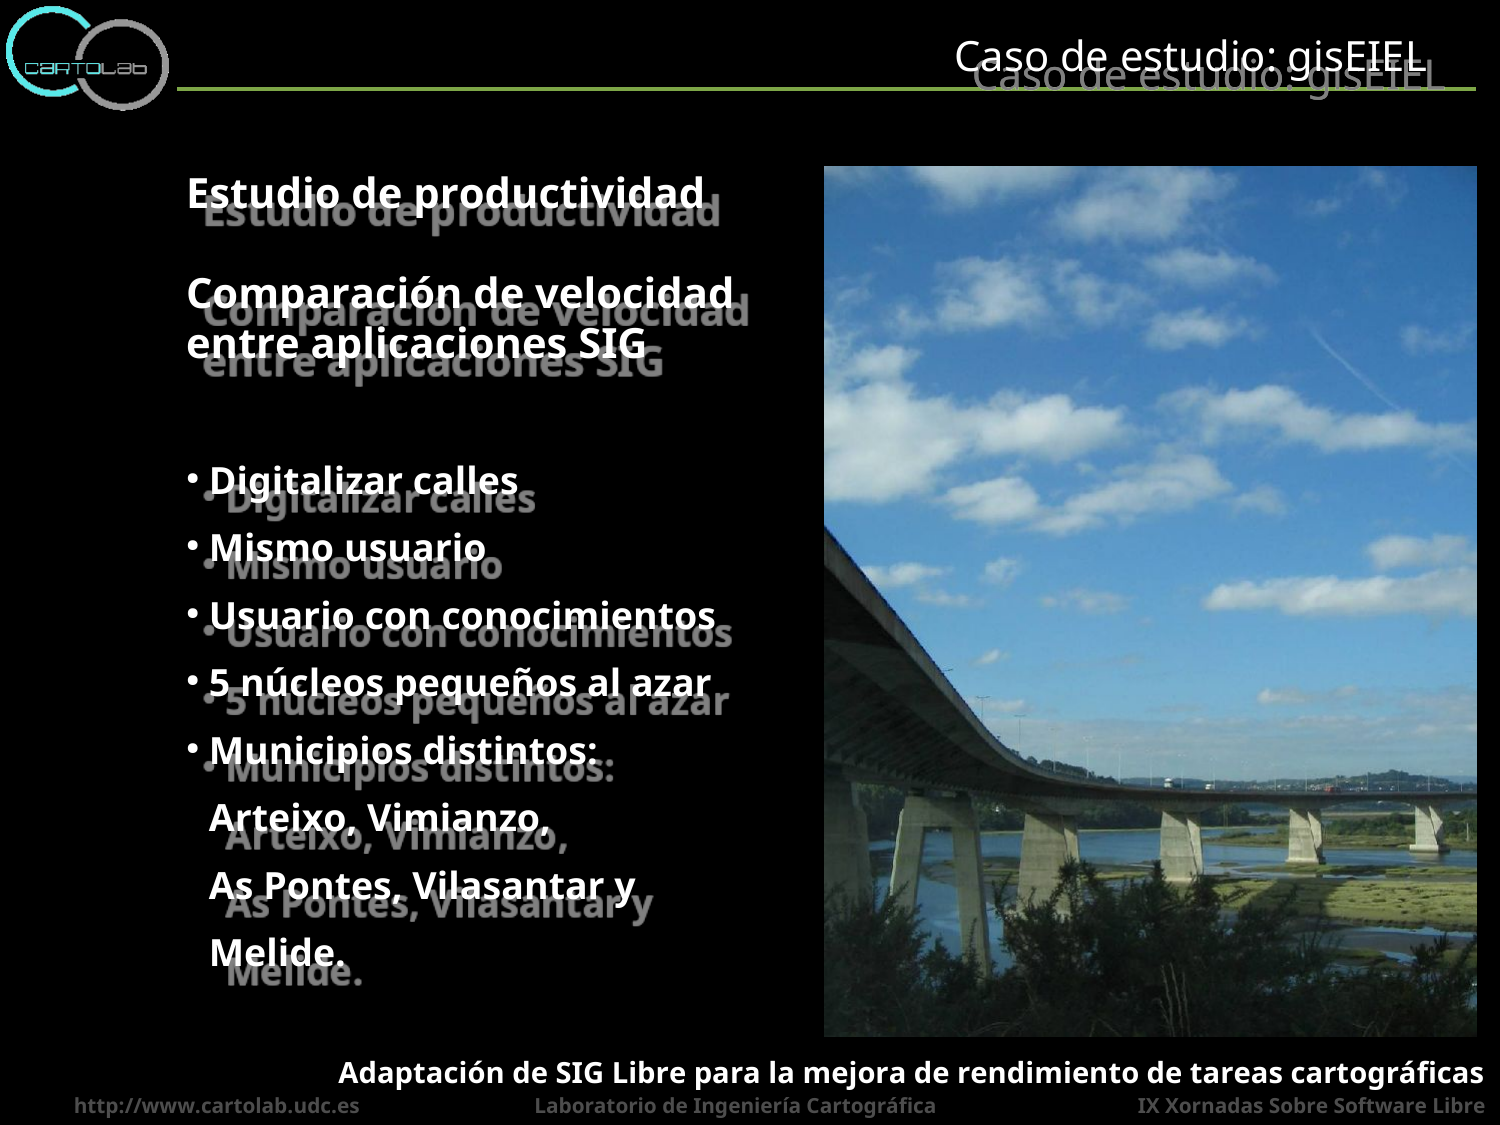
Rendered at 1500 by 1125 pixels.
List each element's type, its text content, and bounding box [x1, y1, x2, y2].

picture [824, 166, 1477, 1037]
text_box Caso de estudio: gisEIEL [939, 22, 1490, 88]
text_box Estudio de productividad Comparación de velocidad entre aplicaciones SIG Digitalizar calles Mismo usuario Usuario con conocimientos 5 núcleos pequeños al azar Municipios distintos: Arteixo, Vimianzo, As Pontes, Vilasantar y Melide. [171, 159, 1441, 982]
